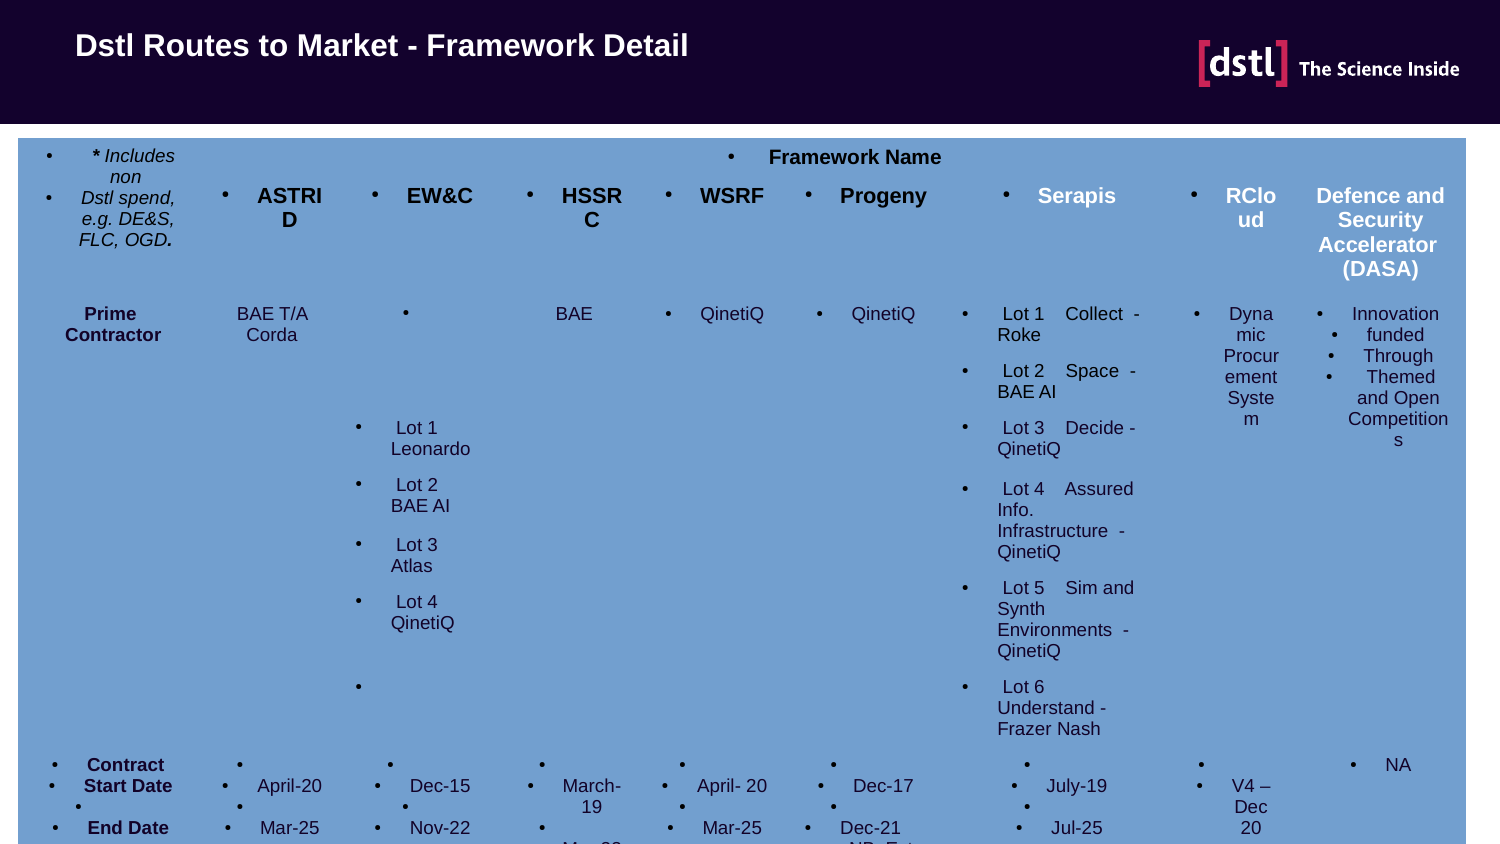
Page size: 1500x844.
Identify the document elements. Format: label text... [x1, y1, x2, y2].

table_cell Prime Contractor [18, 296, 203, 747]
table_cell NA [1296, 747, 1466, 844]
table_cell WSRF [644, 176, 785, 296]
table_cell Progeny [785, 176, 947, 296]
table_cell [341, 669, 504, 747]
table_cell Defence and Security Accelerator (DASA) [1296, 176, 1466, 296]
list Dstl Routes to Market - Framework Detail [52, 41, 1181, 114]
table_cell Lot 2 BAE AI [341, 467, 504, 527]
table_cell Dec-15 Nov-22 [341, 747, 504, 844]
table_cell Lot 1 Collect - Roke [947, 296, 1171, 353]
table_cell Lot 3 Decide - QinetiQ [947, 410, 1171, 471]
table_cell Serapis [947, 176, 1171, 296]
table_cell RCloud [1171, 176, 1296, 296]
table_cell Dec-17 Dec-21 NB. Ext. pending [785, 747, 947, 844]
table_cell QinetiQ [644, 296, 785, 747]
table_cell Lot 2 Space - BAE AI [947, 353, 1171, 410]
table_cell QinetiQ [785, 296, 947, 747]
table_cell BAE T/A Corda [203, 296, 341, 747]
table_cell Innovation funded Through Themed and Open Competitions [1296, 296, 1466, 747]
table_cell [341, 296, 504, 410]
table_cell HSSRC [504, 176, 644, 296]
table_cell Lot 3 Atlas [341, 527, 504, 584]
table_header * Includes non Dstl spend, e.g. DE&S, FLC, OGD. [18, 138, 203, 296]
table_cell Lot 6 Understand - Frazer Nash [947, 669, 1171, 747]
table_cell BAE [504, 296, 644, 747]
table_cell Lot 4 QinetiQ [341, 584, 504, 669]
table_header Framework Name [203, 138, 1466, 176]
table_cell Lot 5 Sim and Synth Environments - QinetiQ [947, 570, 1171, 669]
table_cell Dynamic Procurement System [1171, 296, 1296, 747]
table_cell July-19 Jul-25 [947, 747, 1171, 844]
table_cell Lot 1 Leonardo [341, 410, 504, 467]
table_cell Contract Start Date End Date [18, 747, 203, 844]
table_cell ASTRID [203, 176, 341, 296]
table_cell Lot 4 Assured Info. Infrastructure - QinetiQ [947, 471, 1171, 570]
table_cell March-19 Mar-23 [504, 747, 644, 844]
table_cell April- 20 Mar-25 [644, 747, 785, 844]
table_cell V4 – Dec 20 Dec 25 [1171, 747, 1296, 844]
table_cell April-20 Mar-25 [203, 747, 341, 844]
table_cell EW&C [341, 176, 504, 296]
